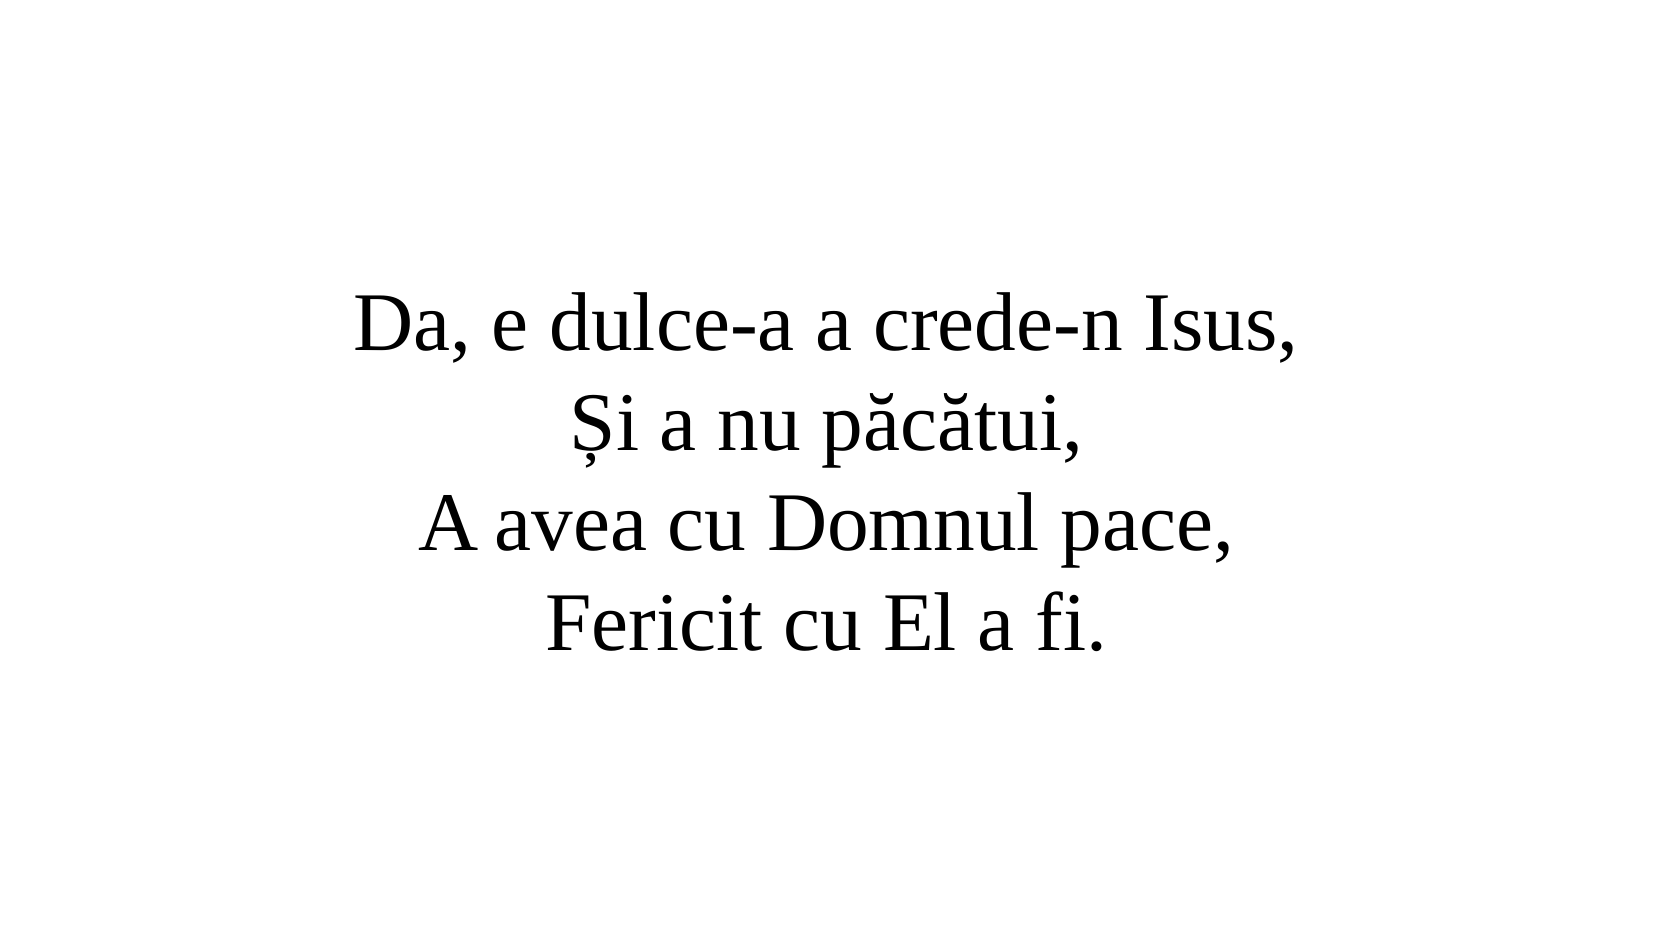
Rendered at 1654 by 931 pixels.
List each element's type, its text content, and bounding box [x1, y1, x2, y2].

subtitle Da, e dulce-a a crede-n Isus, Și a nu păcătui, A avea cu Domnul pace, Fericit cu El a fi. [0, 259, 1654, 632]
